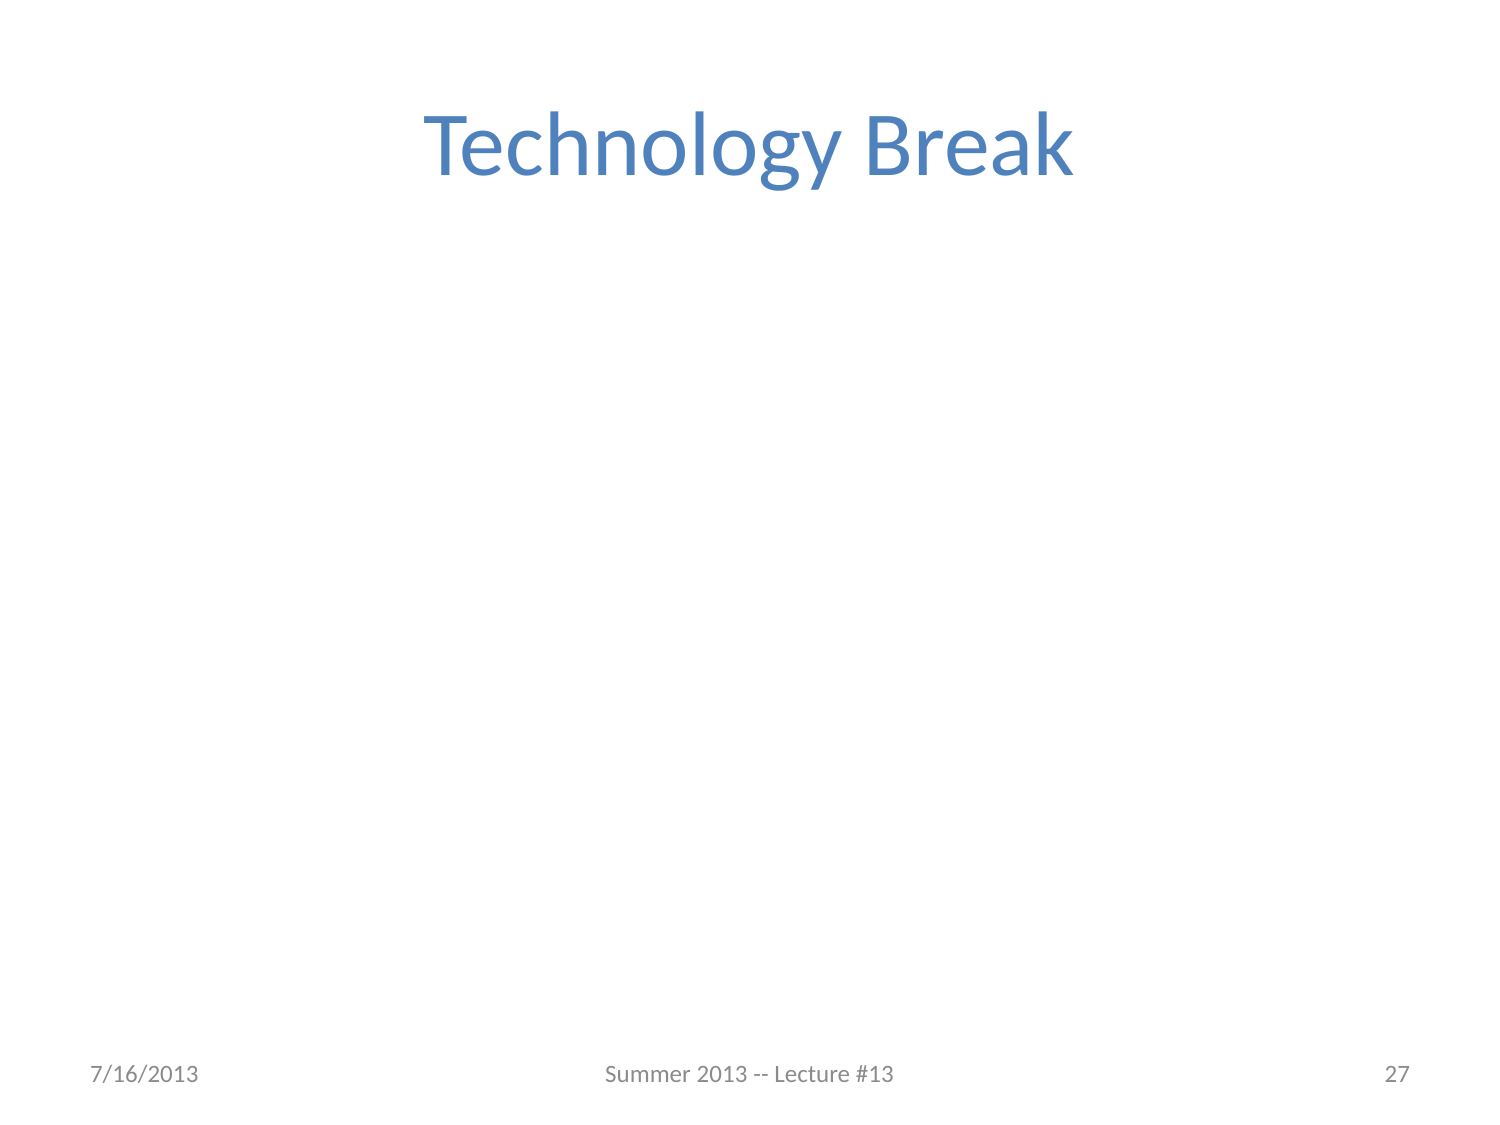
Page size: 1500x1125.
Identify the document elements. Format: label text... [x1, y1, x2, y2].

footer Summer 2013 -- Lecture #13 [512, 1042, 988, 1103]
slide_number 7/16/2013 [75, 1042, 425, 1103]
title Technology Break [75, 45, 1425, 233]
slide_number <number> [1074, 1042, 1425, 1103]
